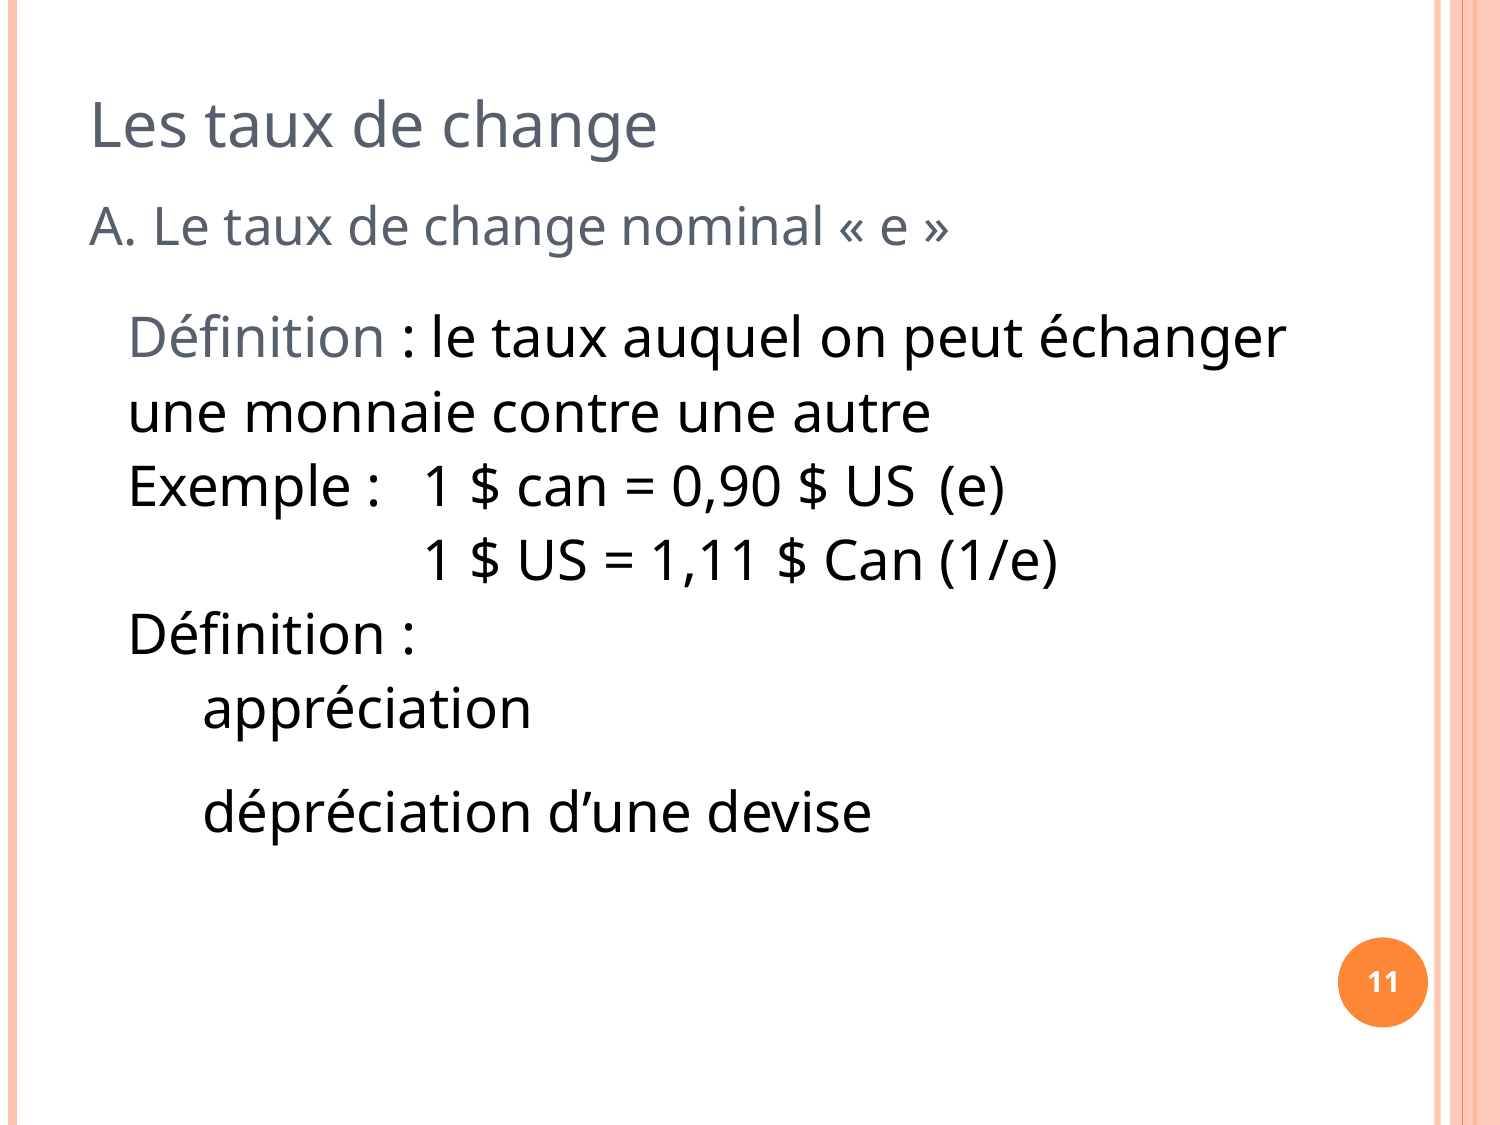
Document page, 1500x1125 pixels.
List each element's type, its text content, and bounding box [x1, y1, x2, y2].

list Définition : le taux auquel on peut échanger une monnaie contre une autre Exemple : 1 $ can = 0,90 $ US (e) 1 $ US = 1,11 $ Can (1/e) Définition : appréciation dépréciation d’une devise [112, 287, 1388, 1000]
slide_number <numéro> [1333, 940, 1434, 1027]
title Les taux de change A. Le taux de change nominal « e » [75, 76, 1455, 264]
